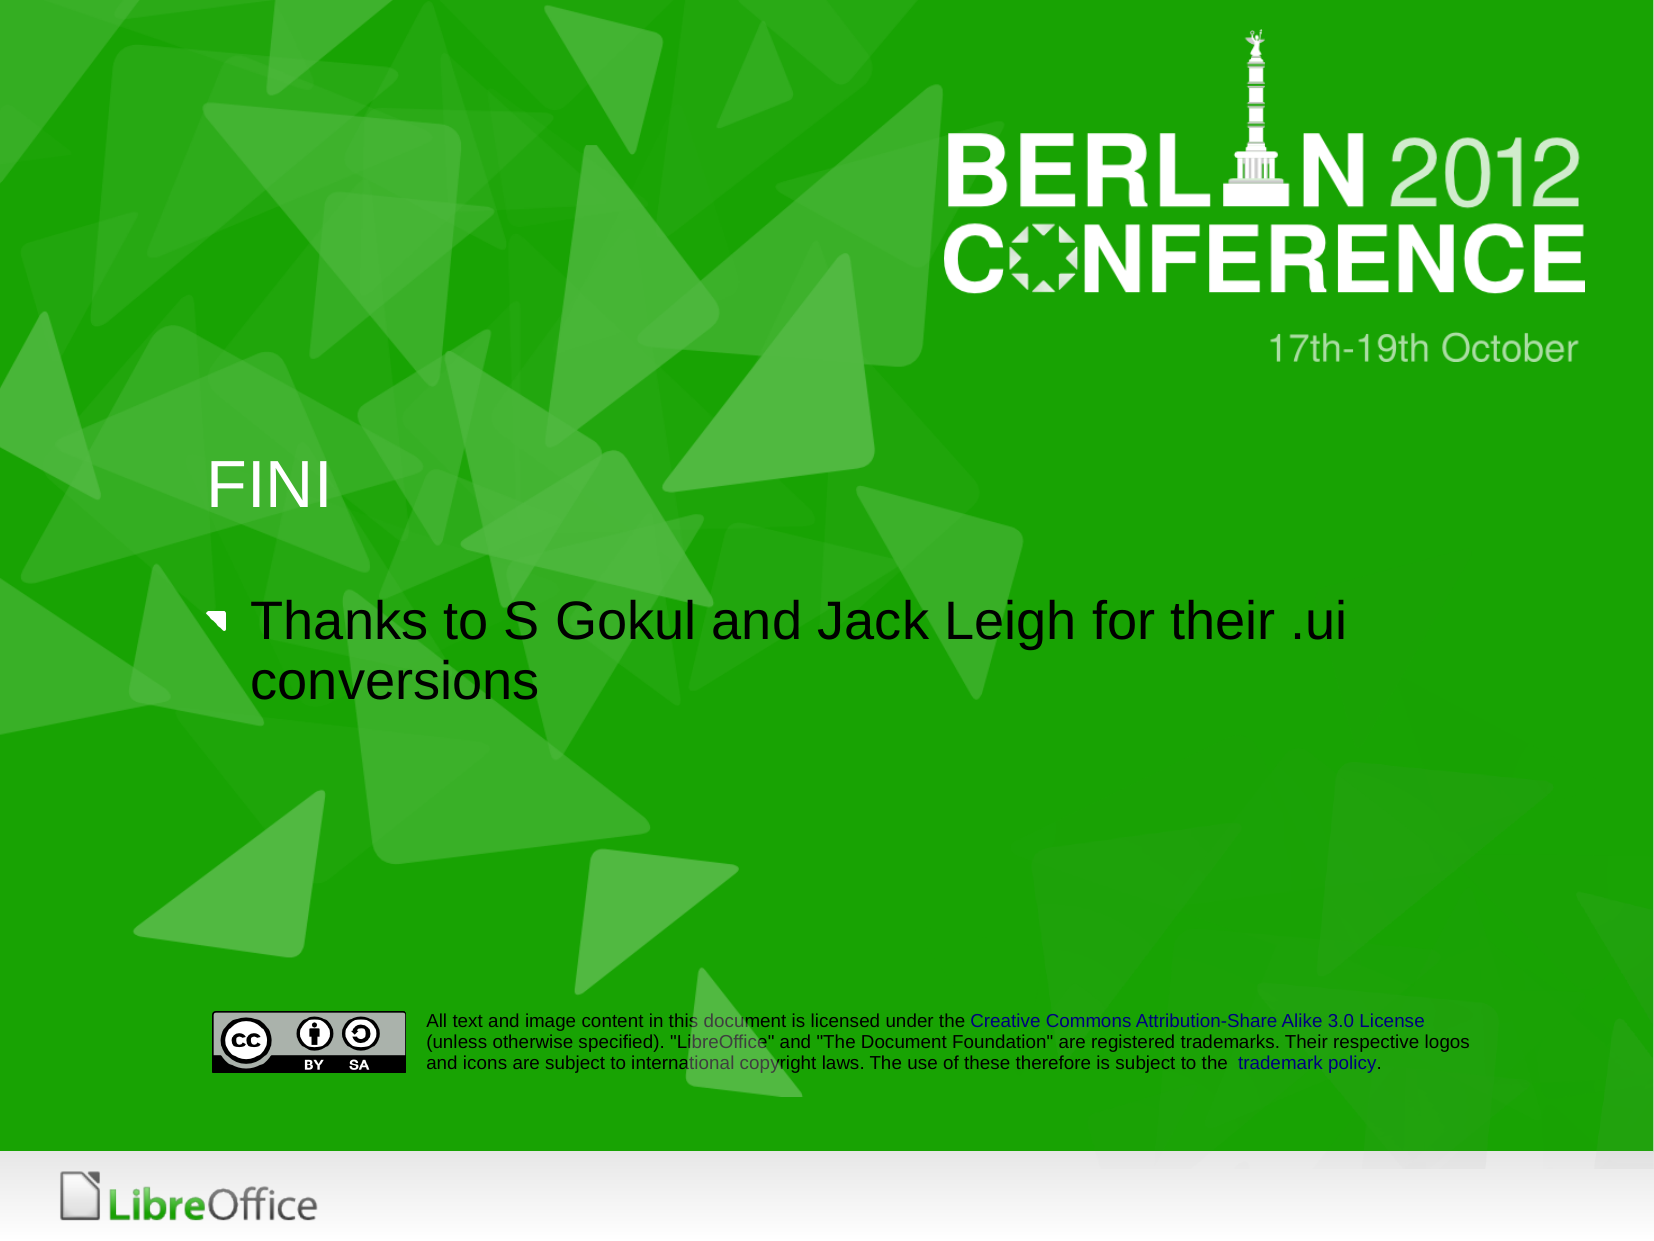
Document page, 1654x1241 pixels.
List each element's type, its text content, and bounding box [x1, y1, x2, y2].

picture [41, 1152, 337, 1240]
picture [0, 0, 1654, 1169]
title FINI [206, 395, 1477, 573]
list Thanks to S Gokul and Jack Leigh for their .ui conversions [206, 590, 1477, 945]
